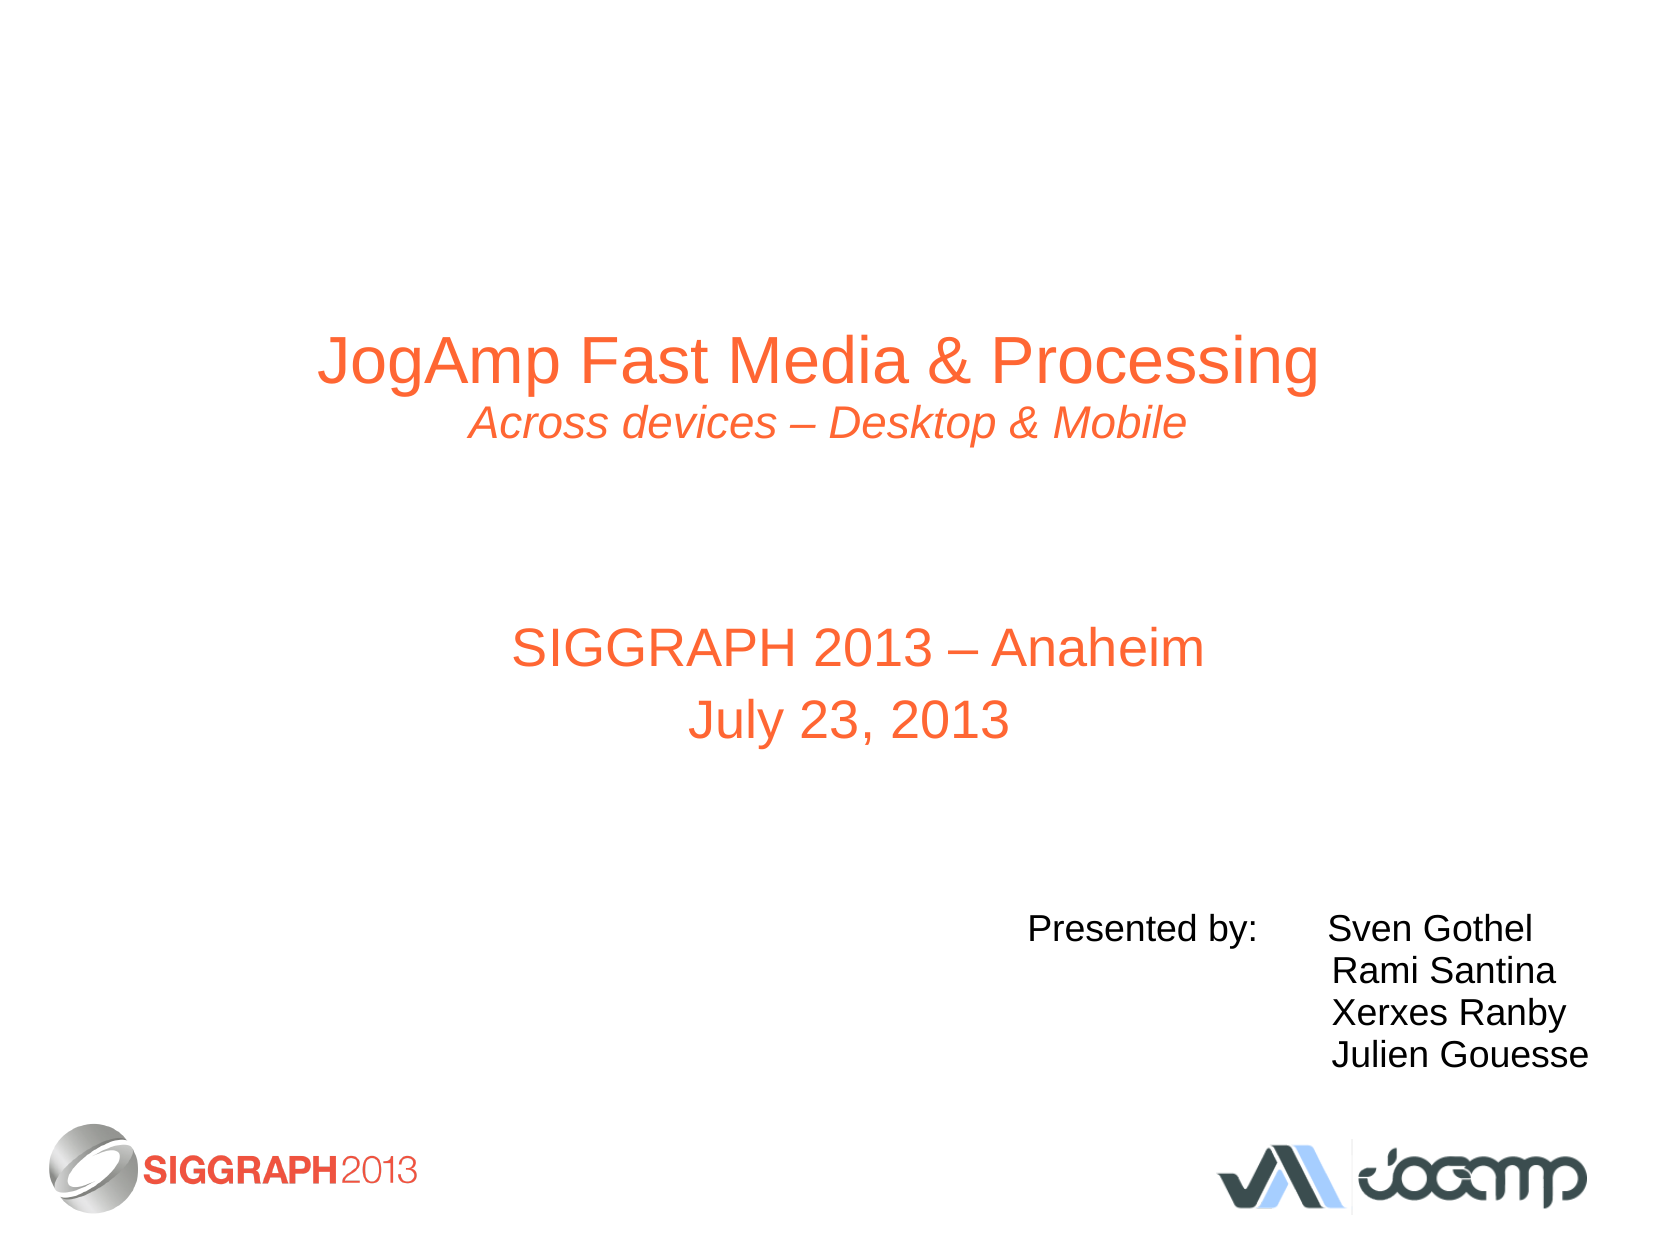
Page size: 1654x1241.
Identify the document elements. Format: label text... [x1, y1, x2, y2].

text_box SIGGRAPH 2013 – Anaheim July 23, 2013 [105, 600, 1613, 772]
subtitle JogAmp Fast Media & Processing Across devices – Desktop & Mobile [75, 300, 1582, 472]
text_box Presented by: Sven Gothel Rami Santina Xerxes Ranby Julien Gouesse [1012, 900, 1613, 1126]
picture [45, 1122, 421, 1215]
picture [1215, 1139, 1587, 1215]
